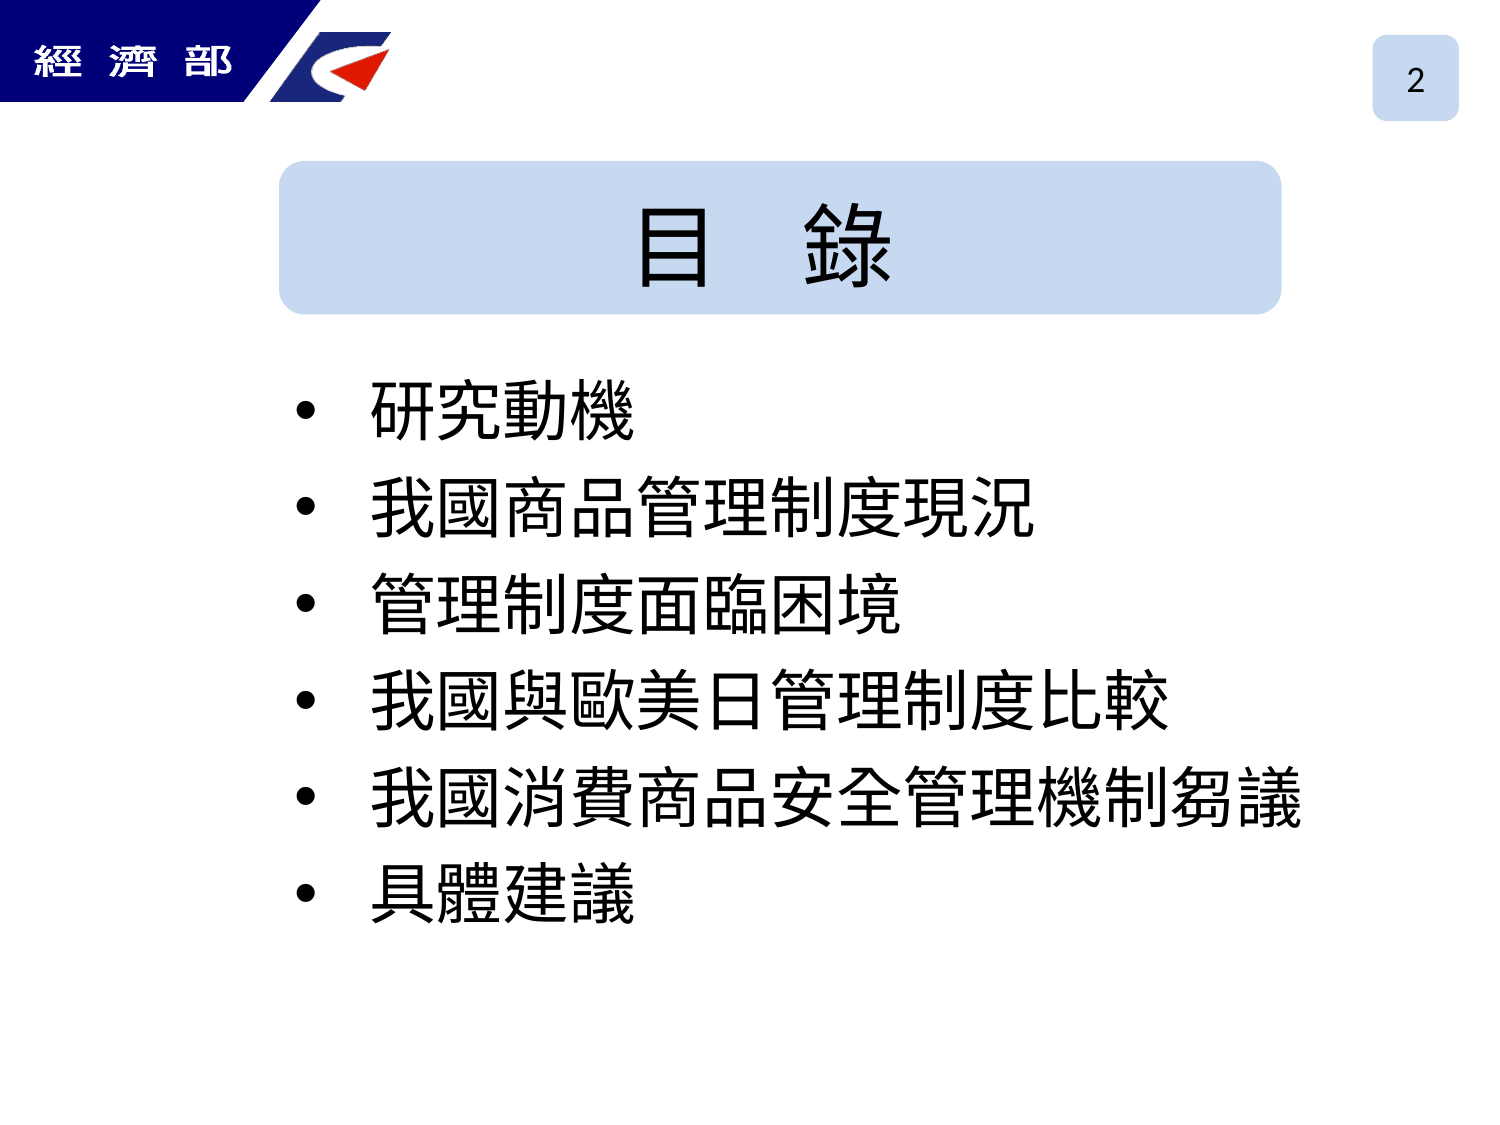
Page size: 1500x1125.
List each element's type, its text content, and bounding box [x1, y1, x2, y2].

text_box [279, 160, 442, 315]
title 目 錄 [442, 149, 1081, 339]
subtitle 研究動機 我國商品管理制度現況 管理制度面臨困境 我國與歐美日管理制度比較 我國消費商品安全管理機制芻議 具體建議 [279, 361, 1412, 1024]
picture [269, 32, 391, 102]
text_box [0, 0, 321, 102]
text_box [1081, 160, 1282, 315]
text_box 2 [1372, 34, 1459, 122]
